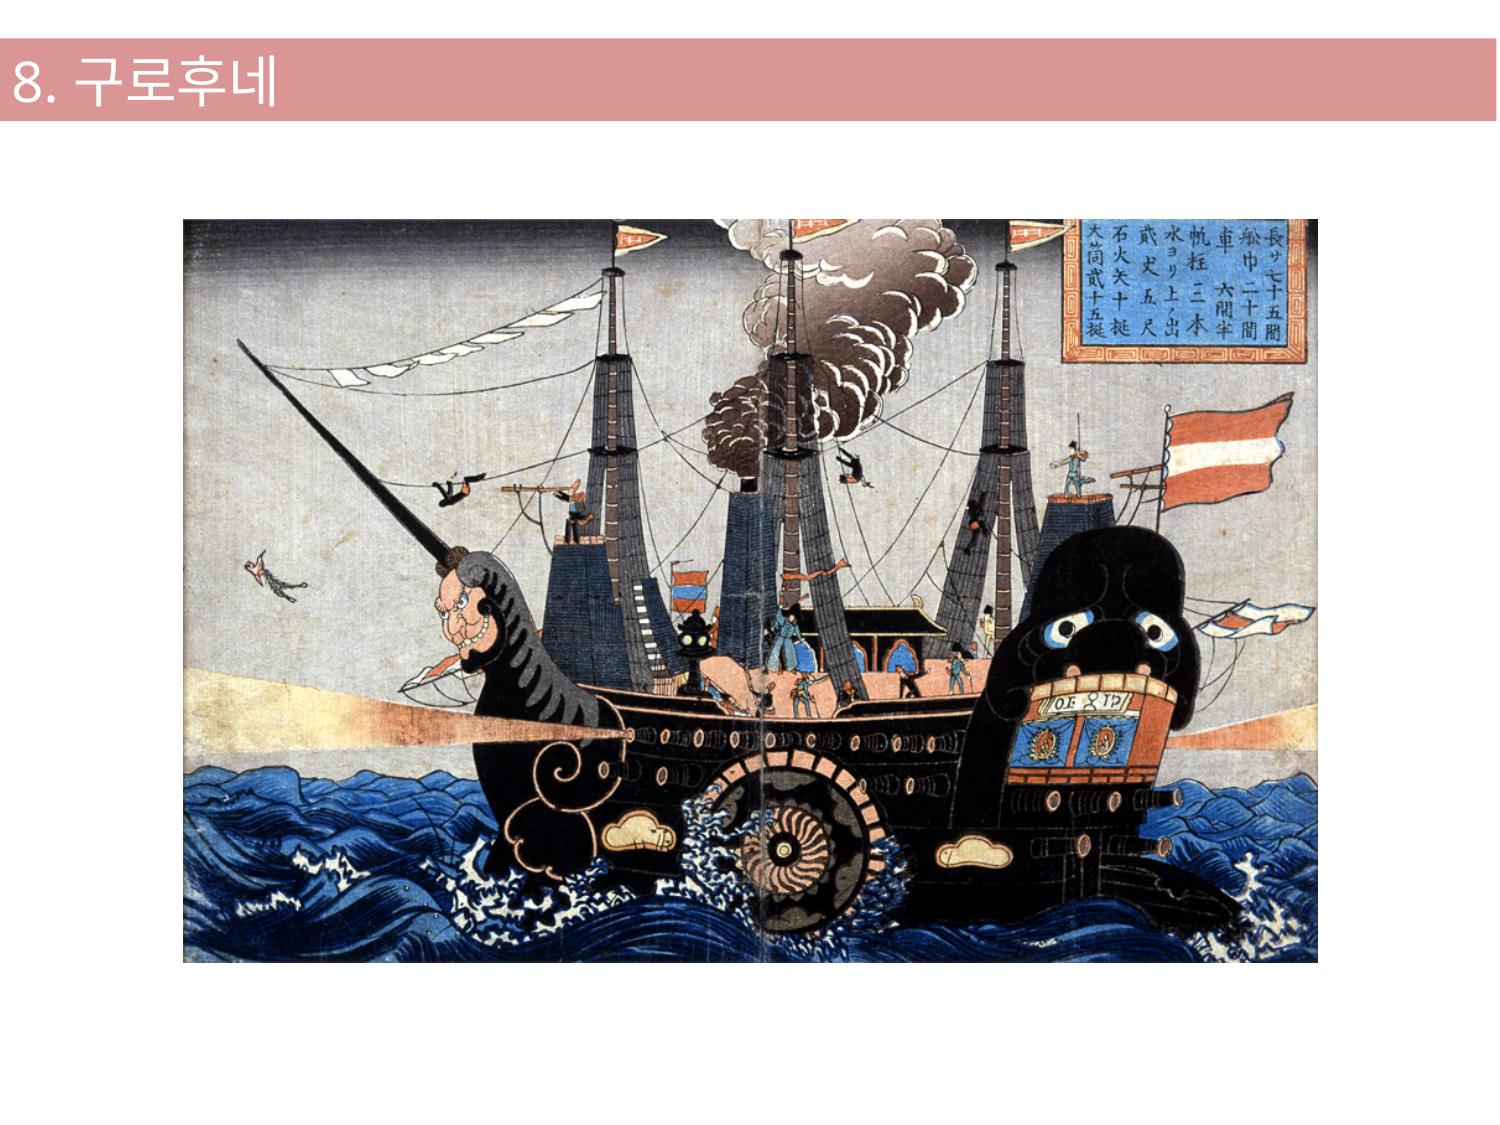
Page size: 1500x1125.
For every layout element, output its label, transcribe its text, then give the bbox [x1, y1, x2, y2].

picture [183, 219, 1318, 963]
text_box 8. 구로후네 [0, 38, 1497, 122]
